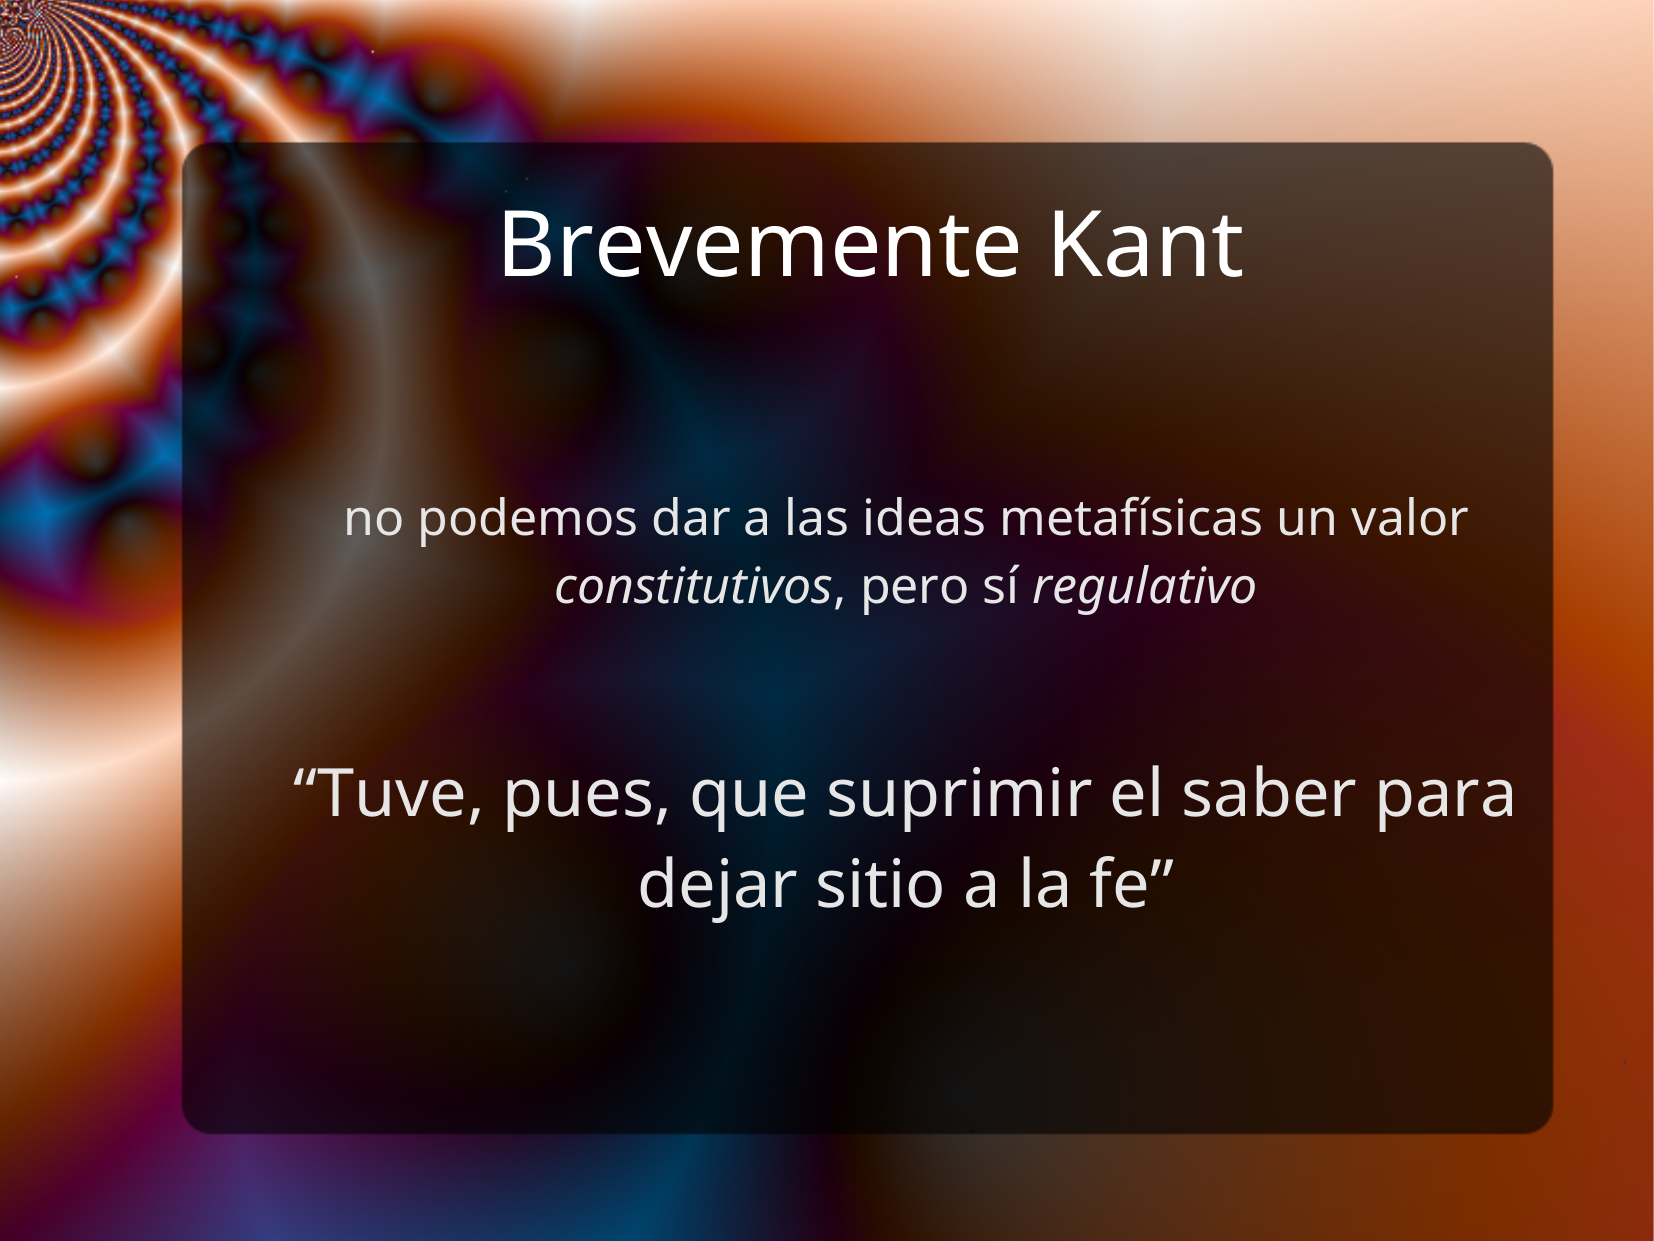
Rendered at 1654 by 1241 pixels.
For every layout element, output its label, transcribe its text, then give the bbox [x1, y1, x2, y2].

picture [0, 0, 1654, 1241]
list no podemos dar a las ideas metafísicas un valor constitutivos, pero sí regulativo “Tuve, pues, que suprimir el saber para dejar sitio a la fe” [206, 383, 1536, 1109]
title Brevemente Kant [206, 156, 1536, 325]
